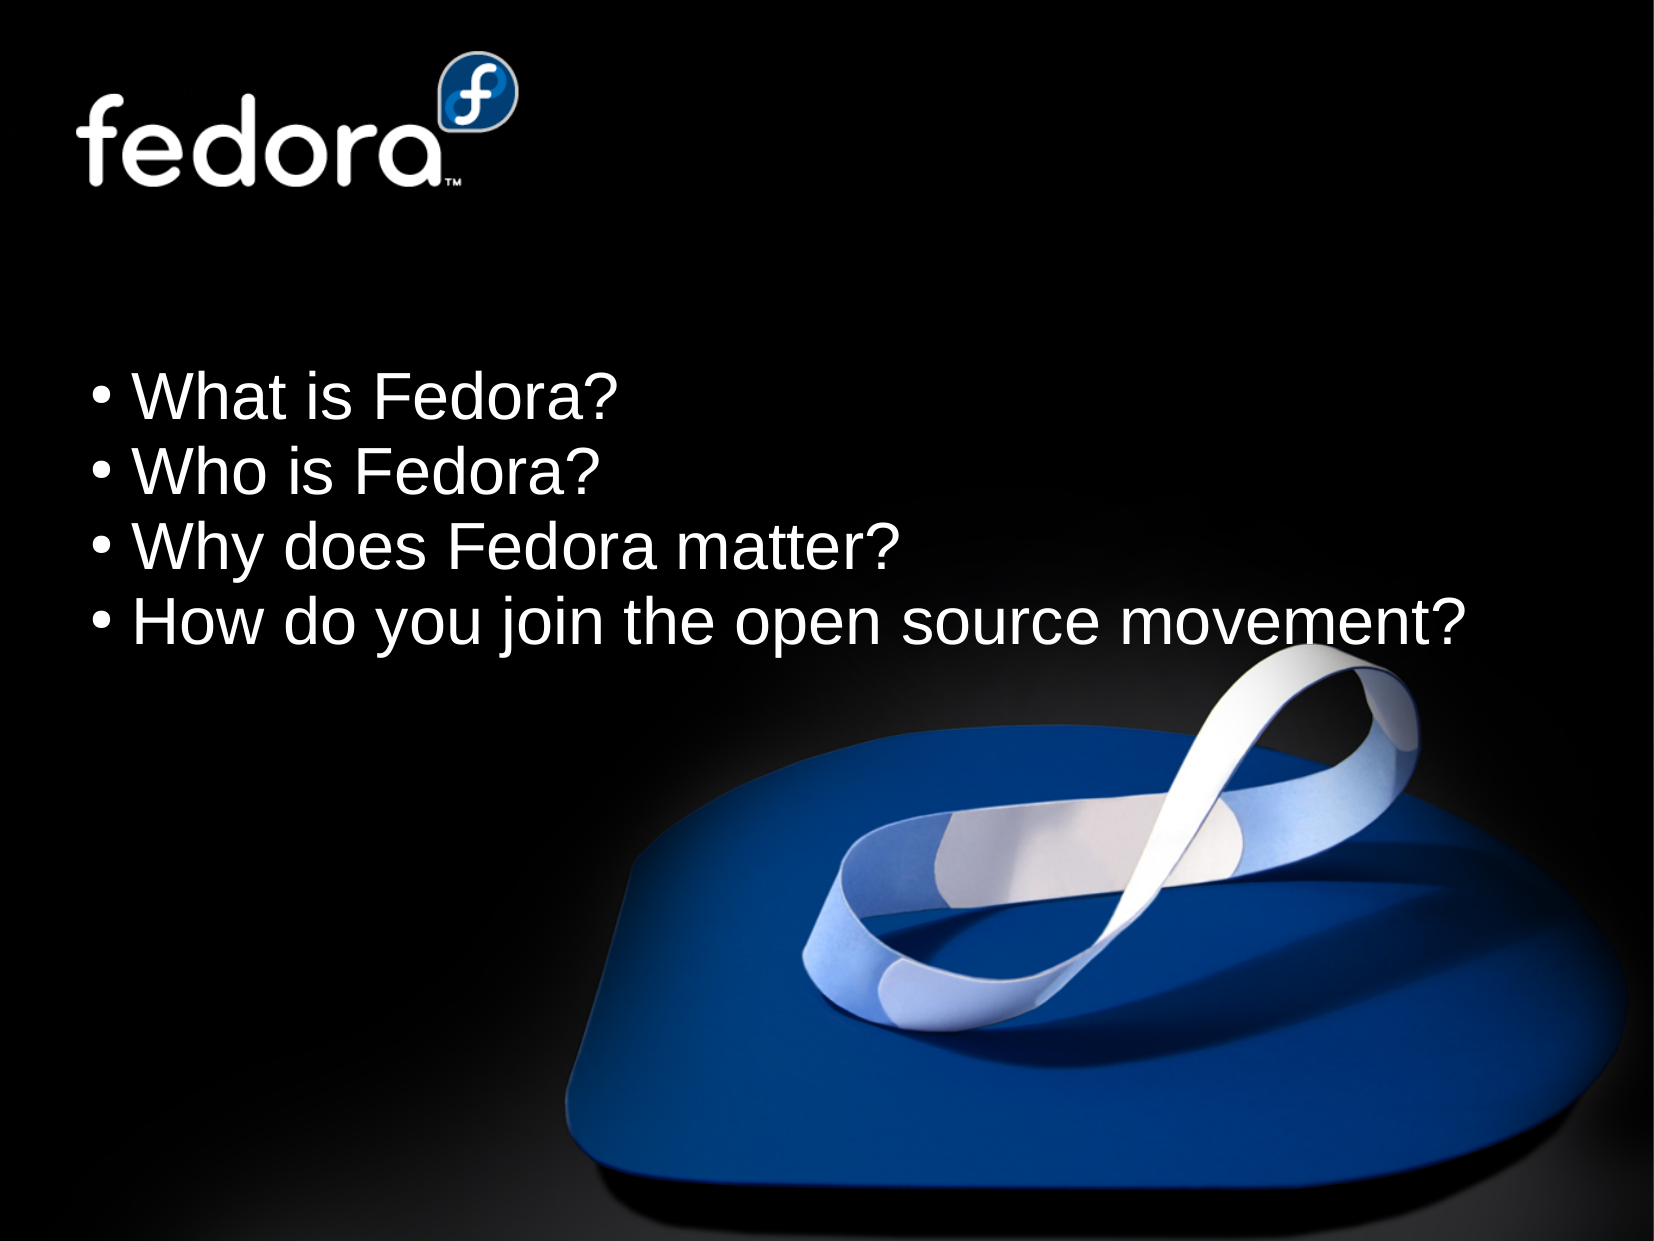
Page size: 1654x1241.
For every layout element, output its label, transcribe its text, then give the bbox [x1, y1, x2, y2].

subtitle What is Fedora? Who is Fedora? Why does Fedora matter? How do you join the open source movement? [89, 79, 1578, 659]
picture [0, 0, 1654, 1241]
